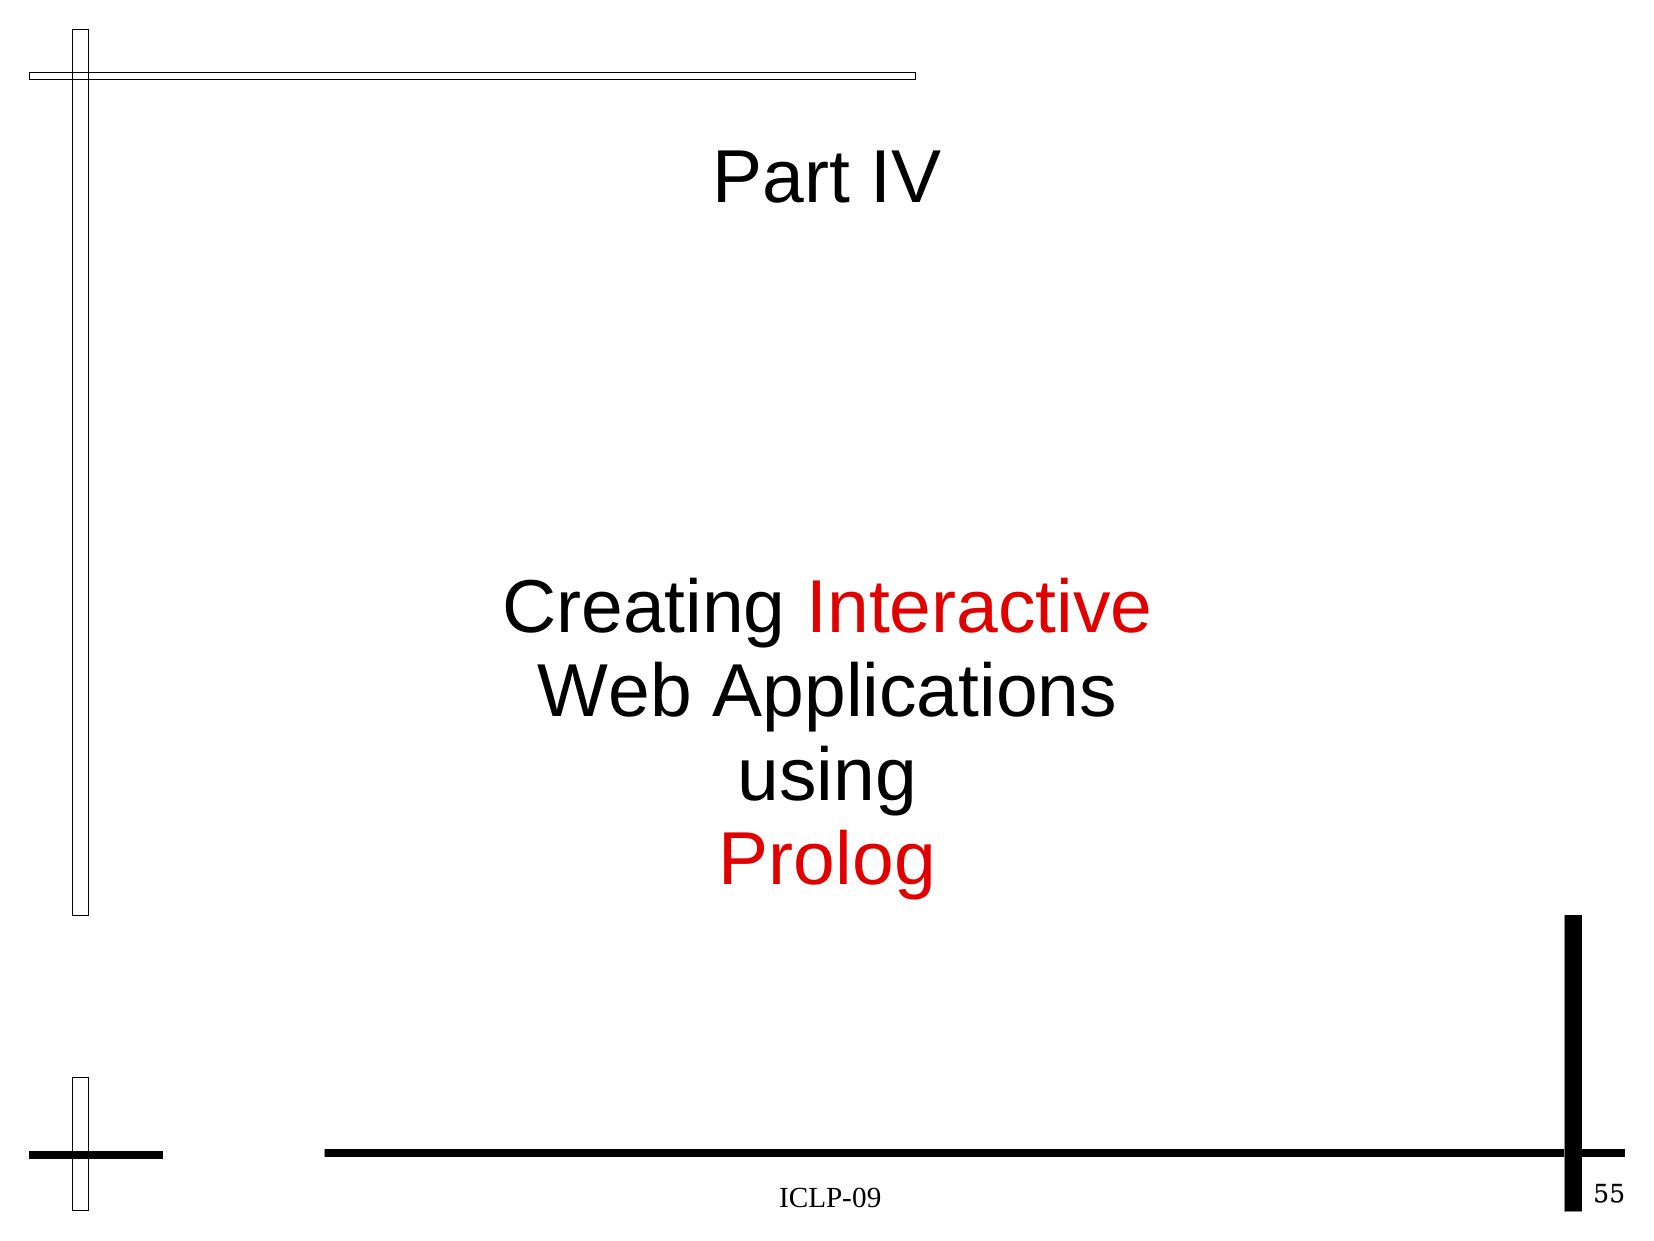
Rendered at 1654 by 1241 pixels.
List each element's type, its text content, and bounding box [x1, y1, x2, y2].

subtitle Creating Interactive Web Applications using Prolog [121, 338, 1534, 1127]
title Part IV [121, 88, 1534, 266]
